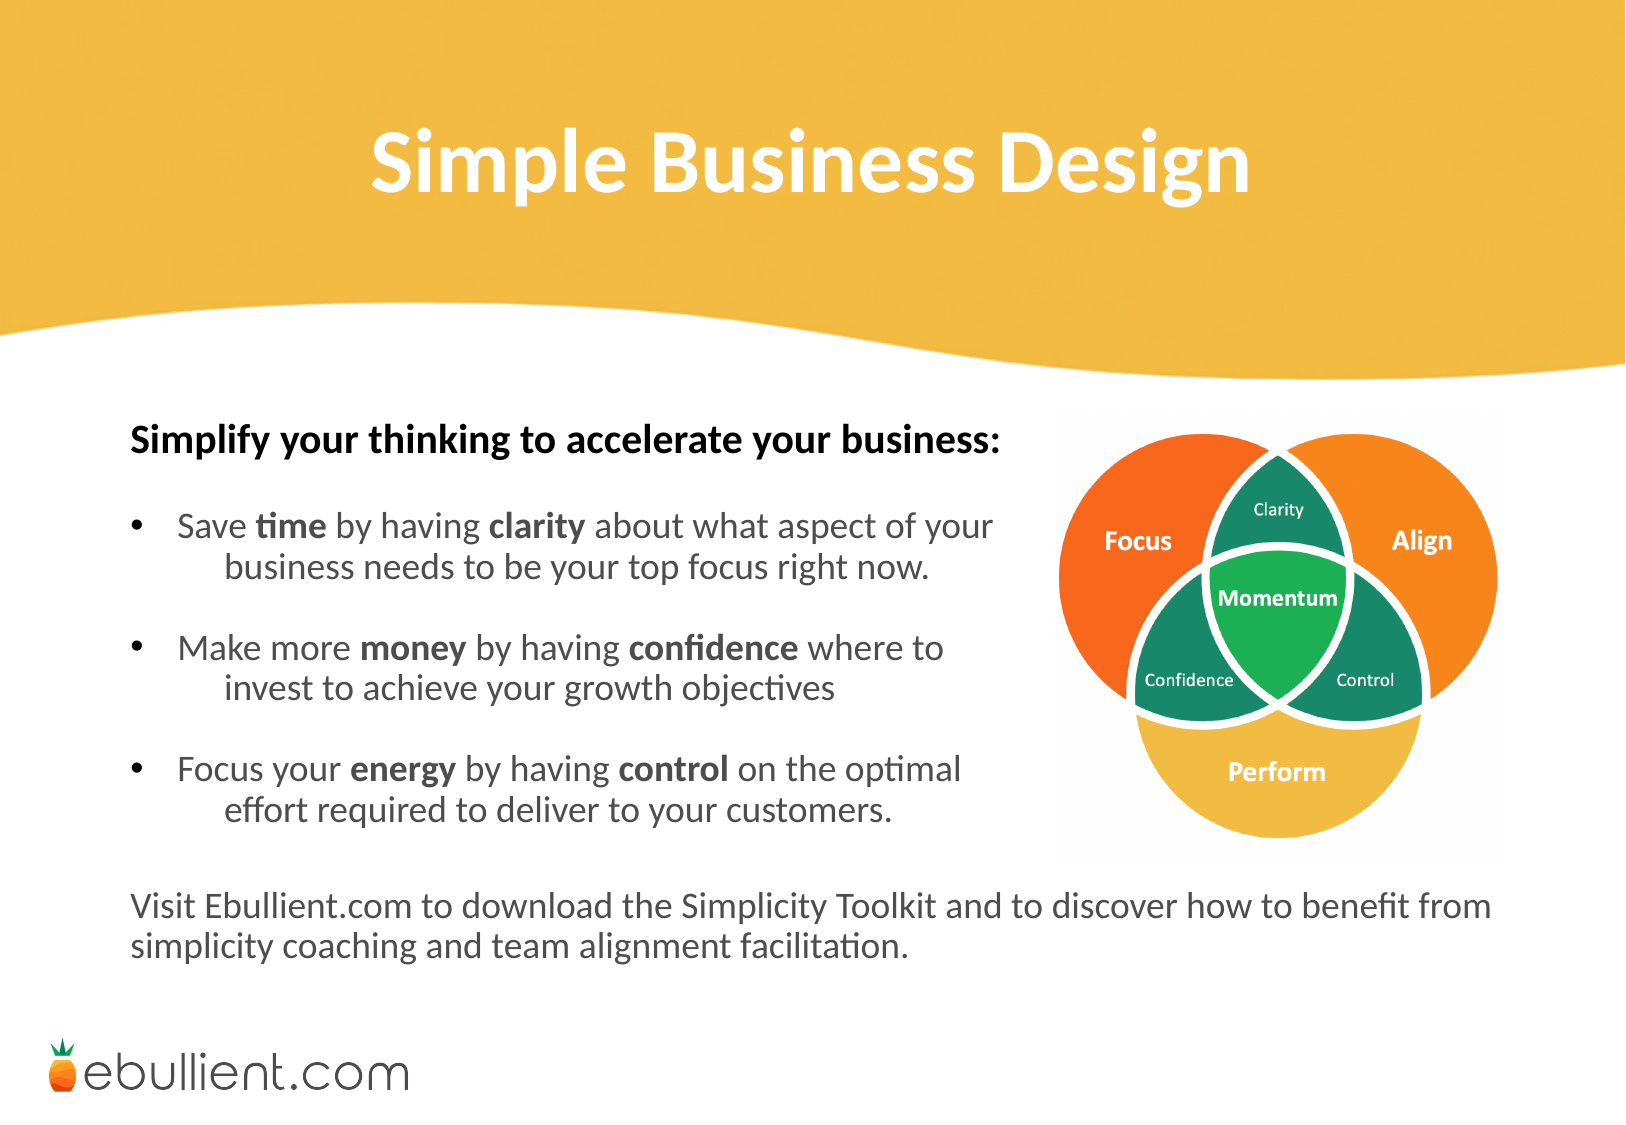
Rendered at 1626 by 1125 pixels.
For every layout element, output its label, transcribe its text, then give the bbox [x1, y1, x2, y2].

text_box Simplify your thinking to accelerate your business: [115, 409, 1053, 471]
text_box Visit Ebullient.com to download the Simplicity Toolkit and to discover how to benefit from simplicity coaching and team alignment facilitation. [115, 878, 1552, 976]
picture [1053, 409, 1504, 860]
text_box Save time by having clarity about what aspect of your business needs to be your top focus right now. Make more money by having confidence where to invest to achieve your growth objectives Focus your energy by having control on the optimal effort required to deliver to your customers. [115, 499, 1010, 842]
title Simple Business Design [0, 105, 1625, 214]
